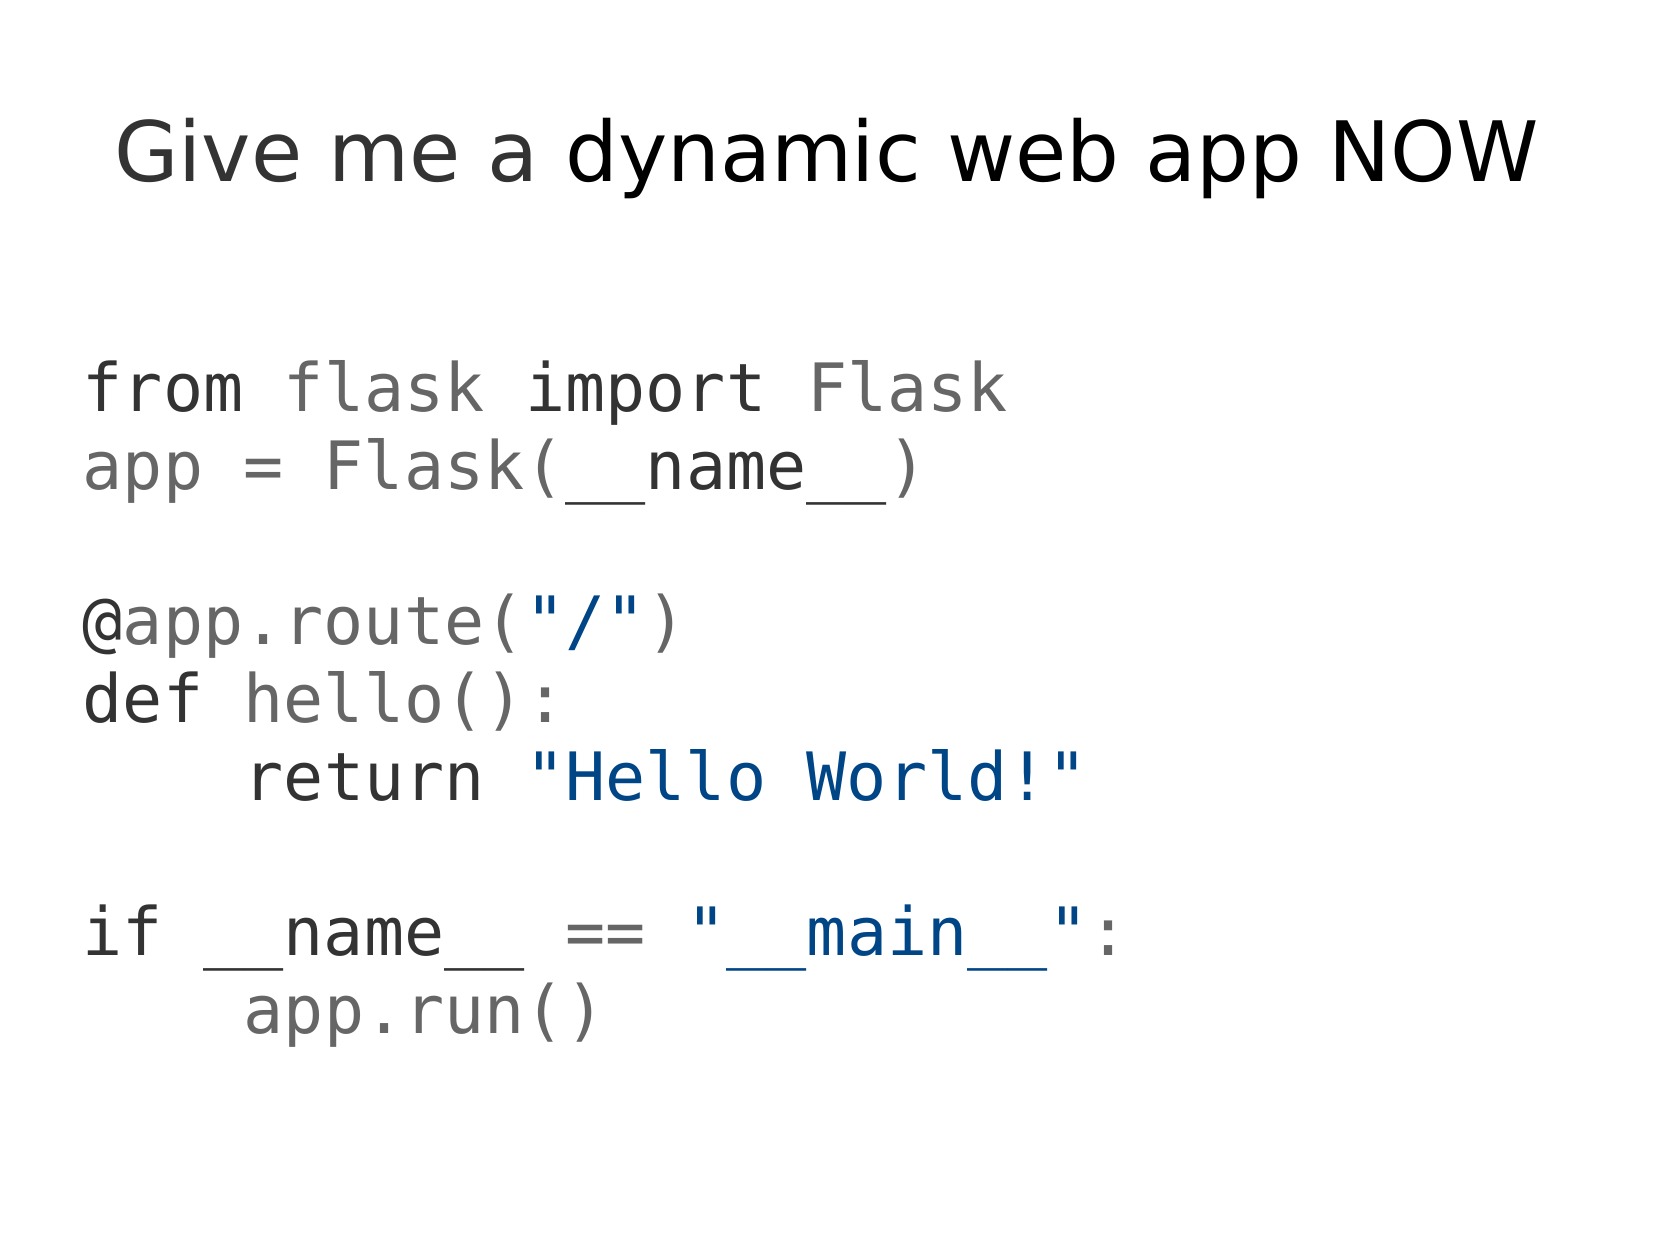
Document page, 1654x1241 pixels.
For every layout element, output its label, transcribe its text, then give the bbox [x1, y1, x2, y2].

title Give me a dynamic web app NOW [82, 49, 1571, 257]
subtitle from flask import Flask app = Flask(__name__) @app.route("/") def hello(): return "Hello World!" if __name__ == "__main__": app.run() [82, 297, 1571, 1102]
